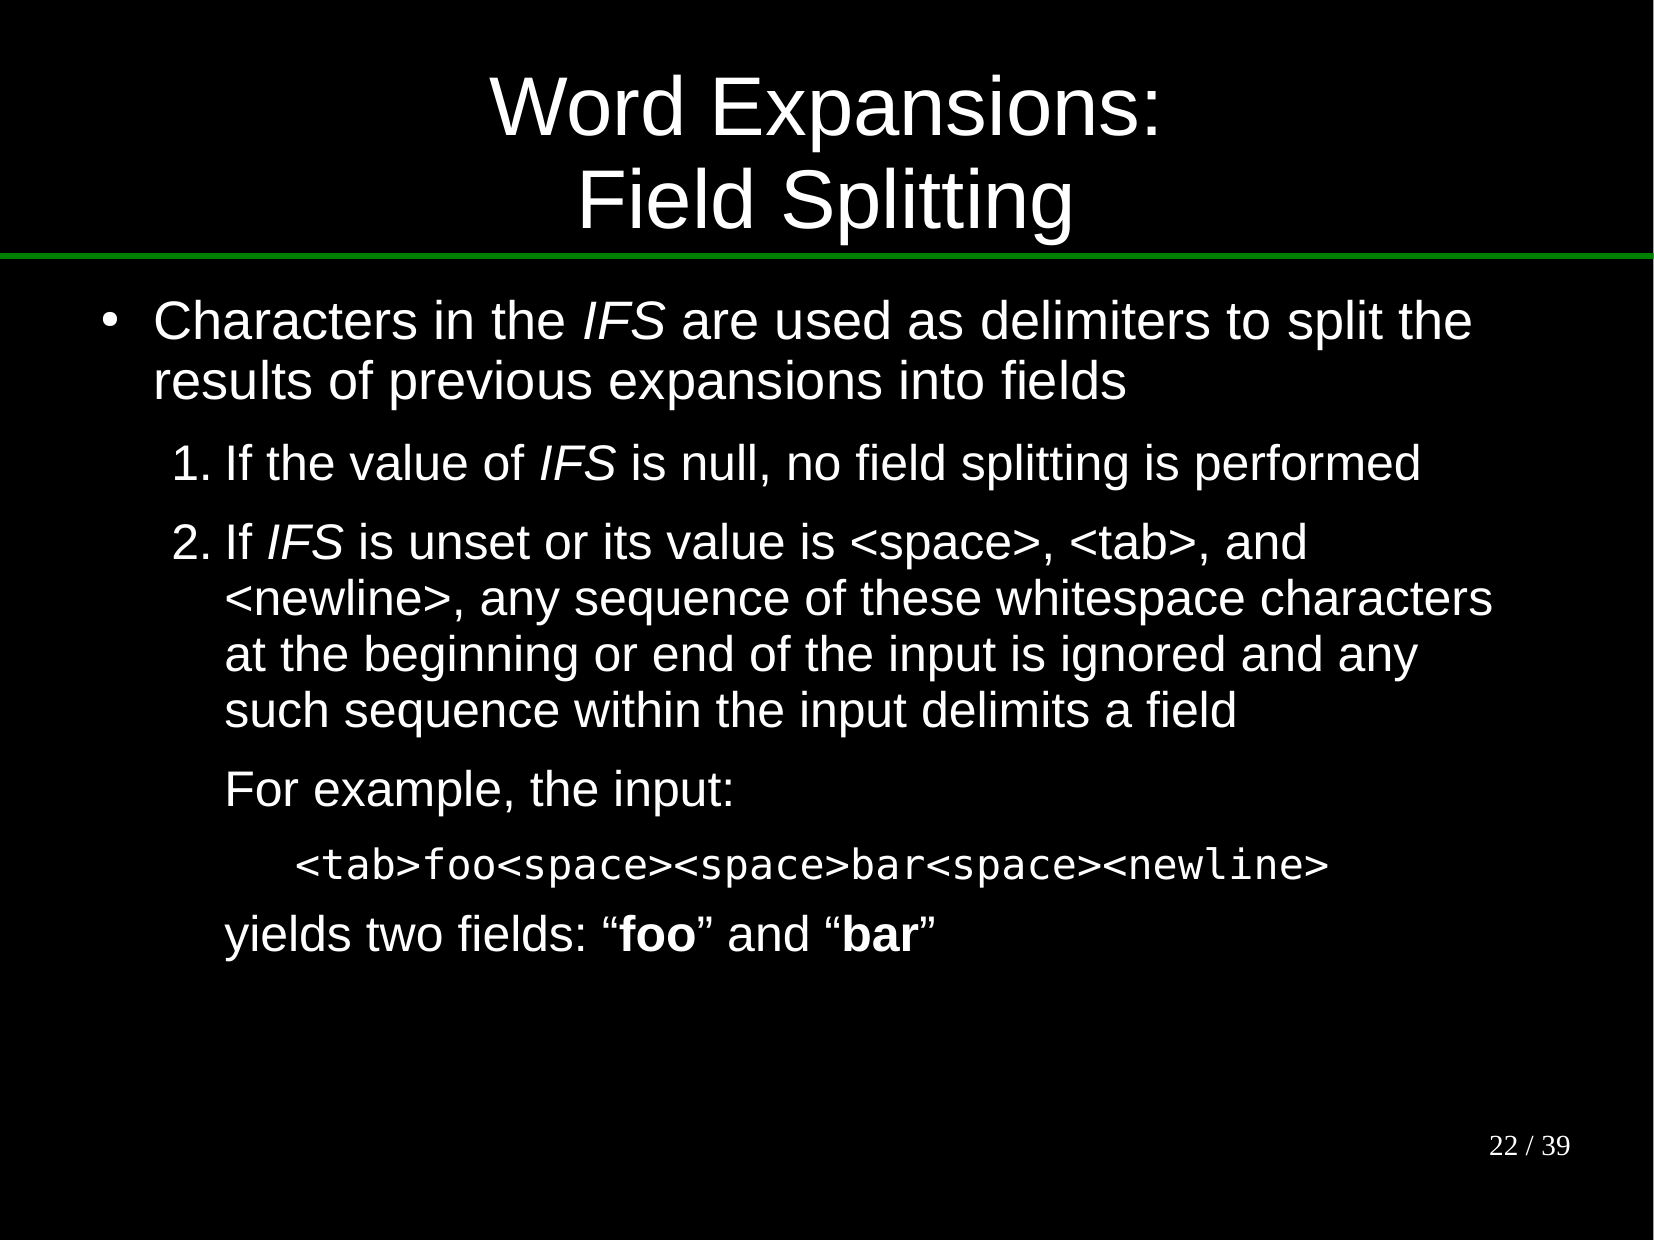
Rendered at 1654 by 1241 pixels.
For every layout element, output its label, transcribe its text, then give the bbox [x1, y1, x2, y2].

title Word Expansions: Field Splitting [82, 49, 1571, 257]
list Characters in the IFS are used as delimiters to split the results of previous expansions into fields If the value of IFS is null, no field splitting is performed If IFS is unset or its value is <space>, <tab>, and <newline>, any sequence of these whitespace characters at the beginning or end of the input is ignored and any such sequence within the input delimits a field For example, the input: <tab>foo<space><space>bar<space><newline> yields two fields: “foo” and “bar” [82, 290, 1538, 1010]
